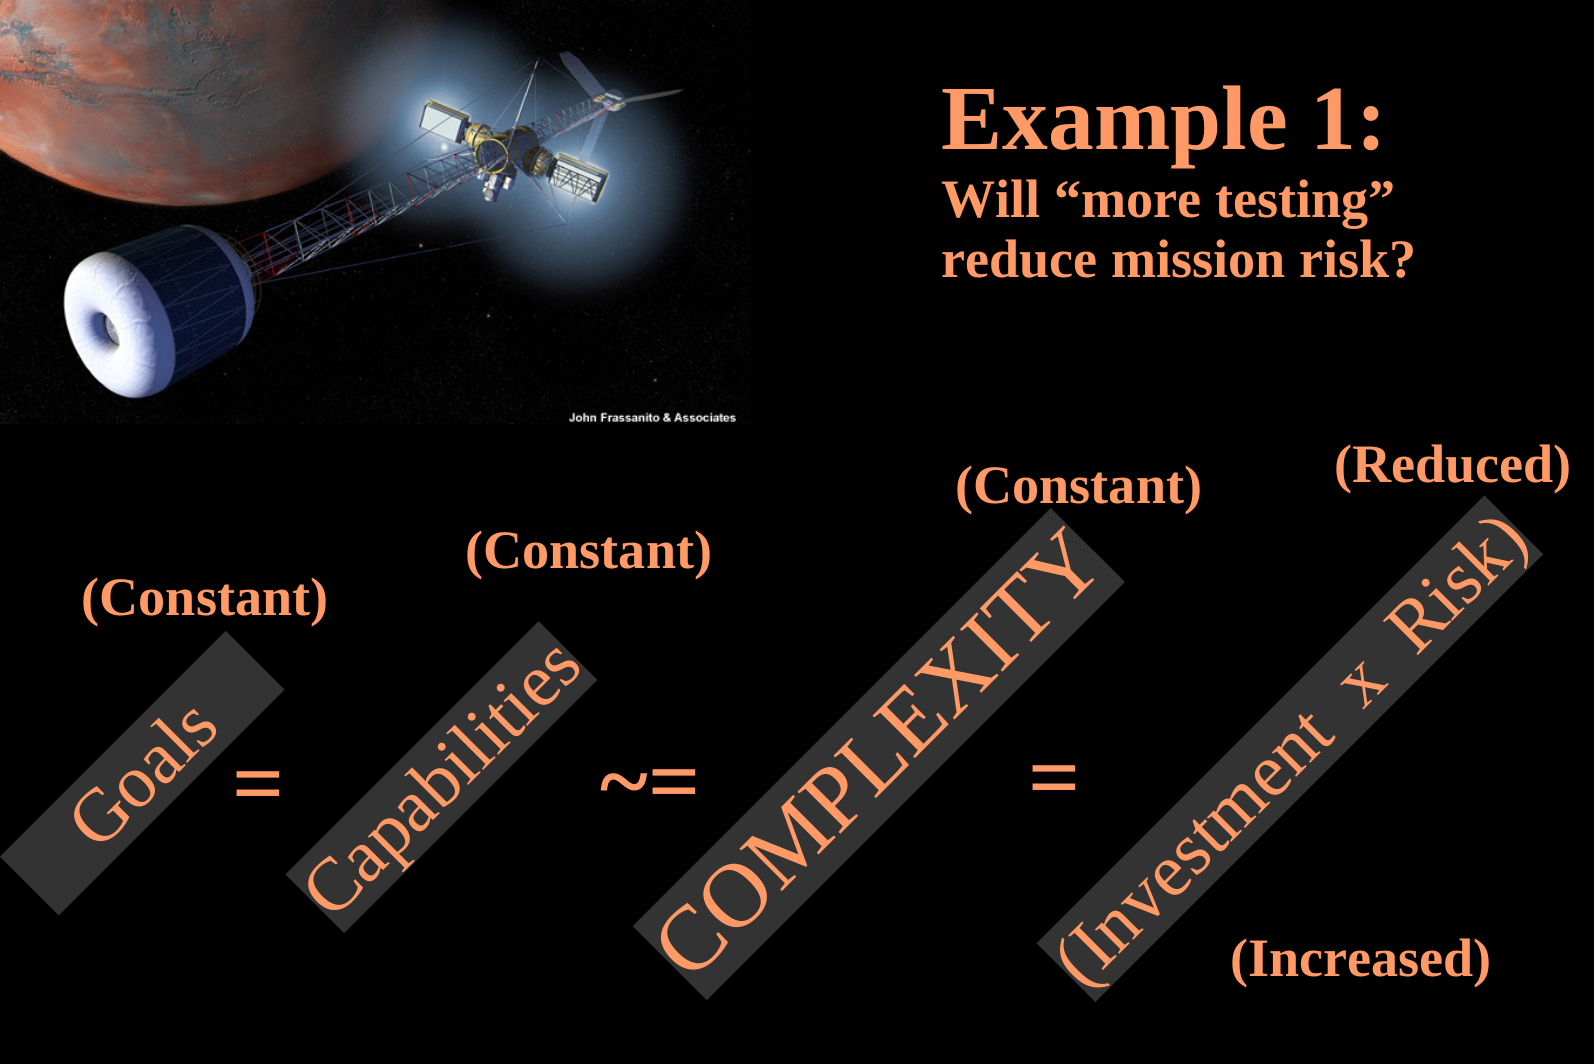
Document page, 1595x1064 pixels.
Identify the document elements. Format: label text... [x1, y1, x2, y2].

text_box = [1028, 726, 1081, 829]
text_box (Constant) [945, 455, 1213, 518]
text_box (Constant) [443, 520, 735, 582]
text_box = [232, 732, 297, 834]
text_box (Increased) [1203, 928, 1520, 990]
text_box (Investment x Risk) [1036, 496, 1544, 1002]
text_box Goals [0, 630, 285, 916]
text_box (Constant) [66, 567, 344, 629]
text_box ~= [600, 730, 702, 833]
text_box Example 1: Will “more testing” reduce mission risk? [941, 66, 1555, 352]
picture [0, 0, 751, 424]
text_box COMPLEXITY [632, 518, 1125, 1001]
text_box (Reduced) [1334, 434, 1573, 496]
text_box Capabilities [285, 621, 598, 934]
